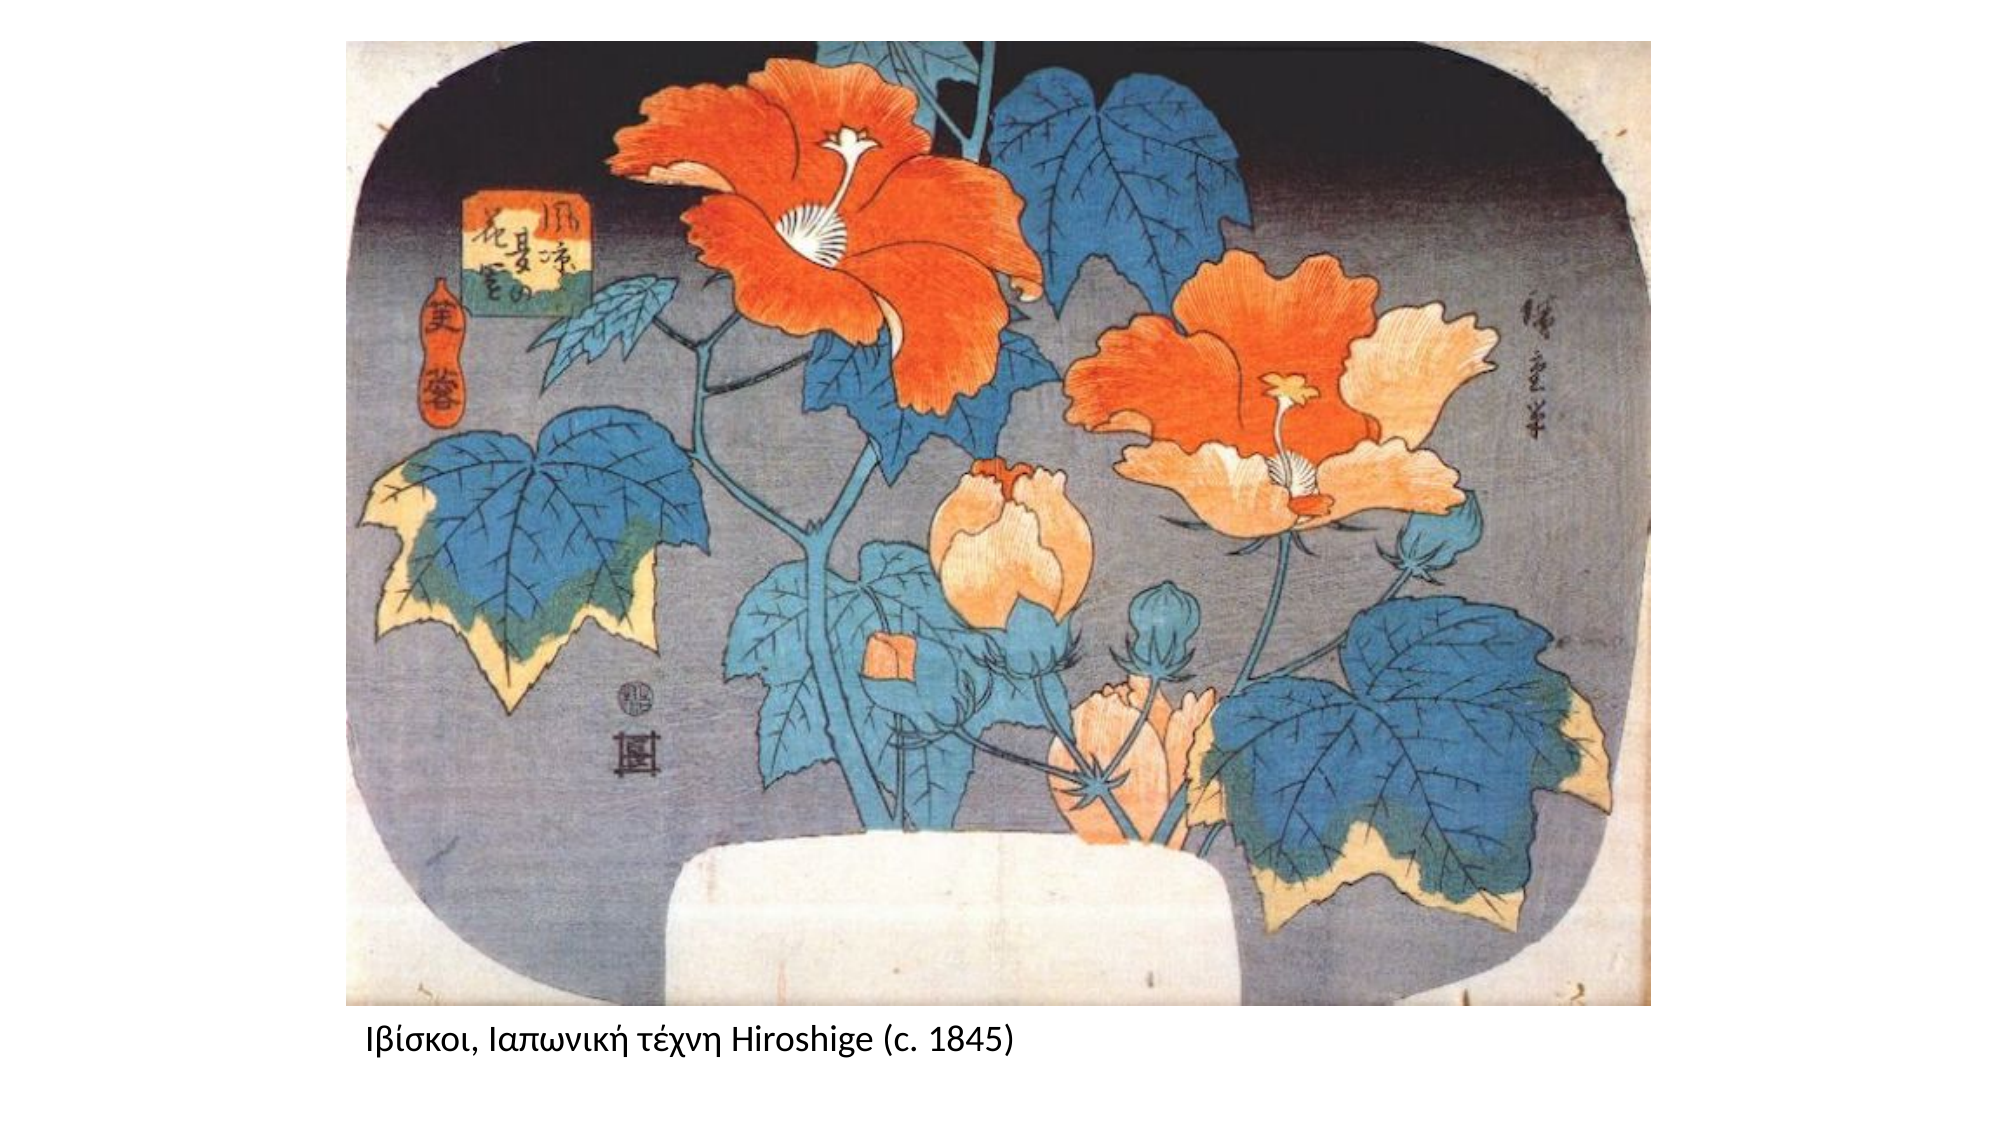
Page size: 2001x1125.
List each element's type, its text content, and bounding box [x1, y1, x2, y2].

picture [346, 41, 1651, 1006]
text_box Ιβίσκοι, Ιαπωνική τέχνη Hiroshige (c. 1845) [350, 1006, 1541, 1111]
